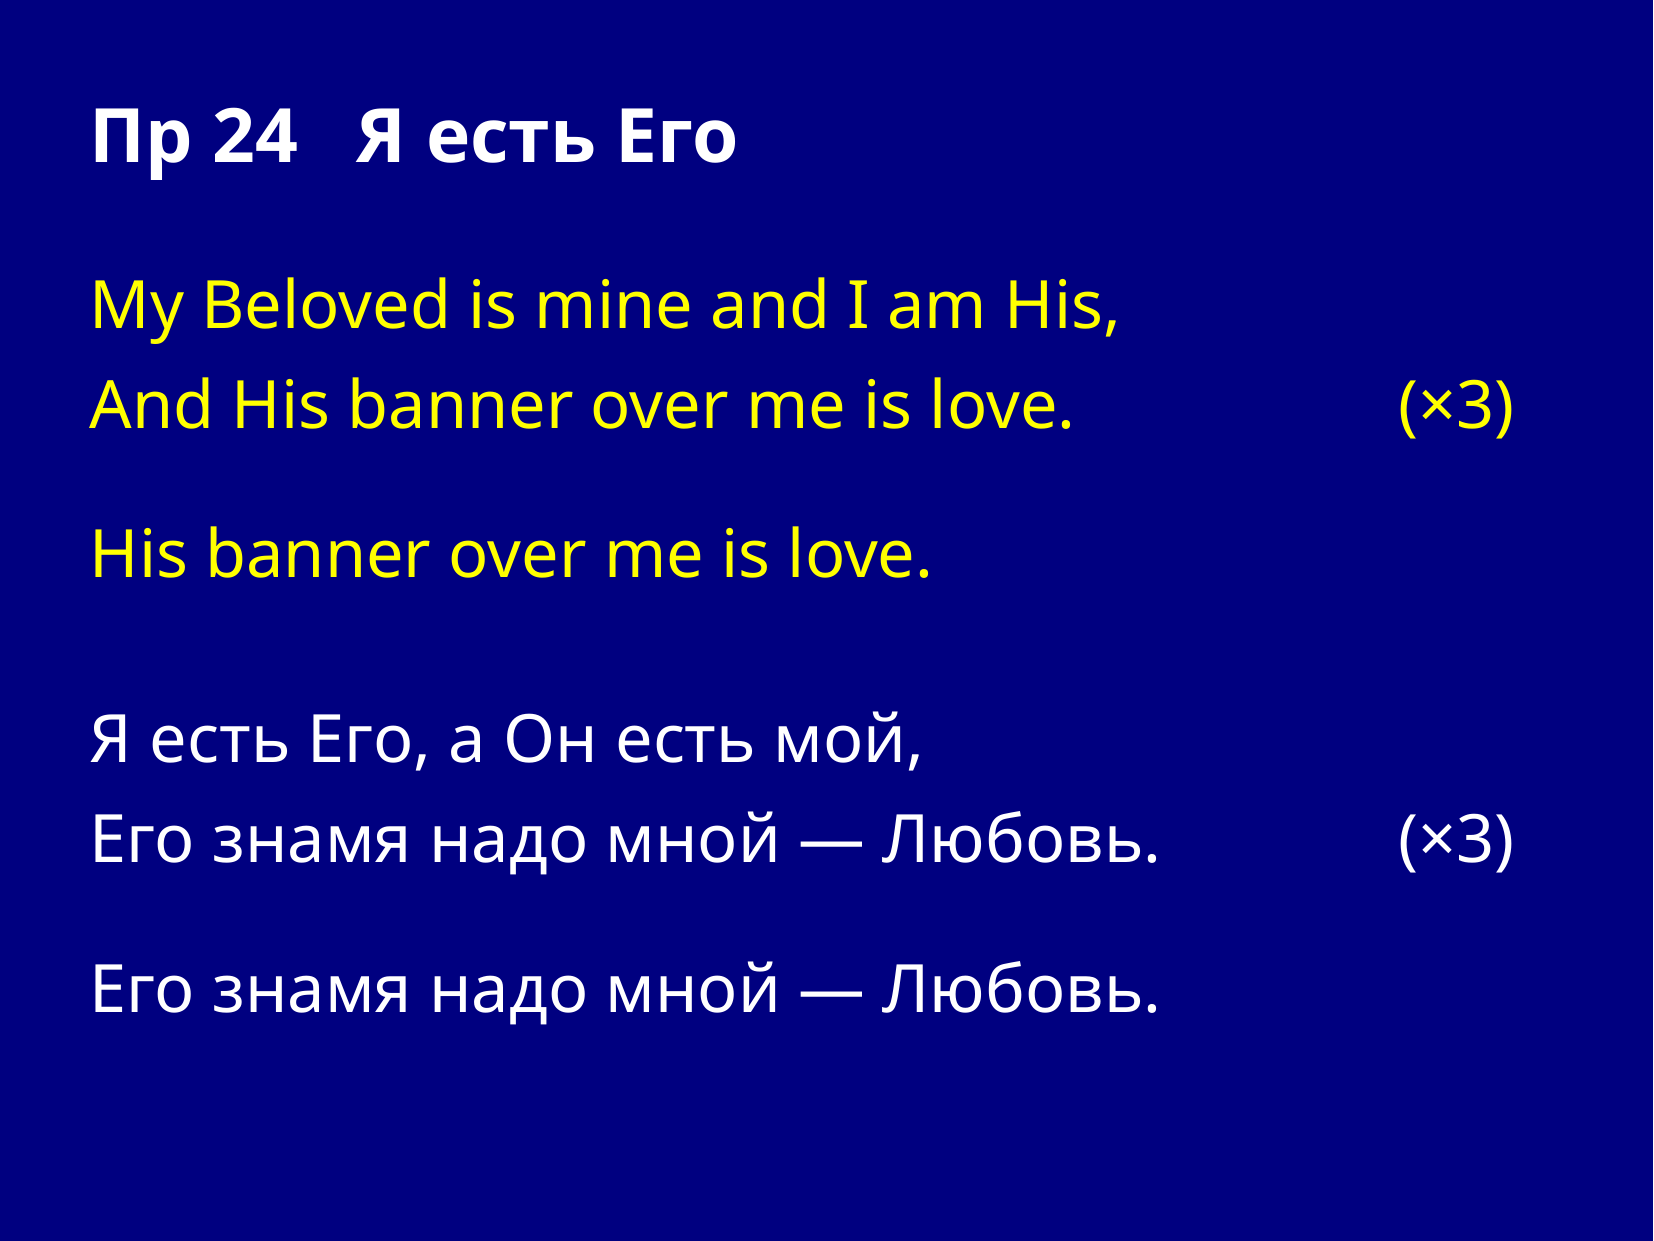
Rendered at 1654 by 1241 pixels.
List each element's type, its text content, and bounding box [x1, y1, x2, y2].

text_box Я есть Его, а Он есть мой, Его знамя надо мной — Любовь. (×3) Его знамя надо мной — Любовь. [75, 675, 1576, 1163]
text_box Пр 24 Я есть Его [75, 75, 1576, 188]
text_box My Beloved is mine and I am His, And His banner over me is love. (×3) His banner over me is love. [75, 188, 1576, 638]
